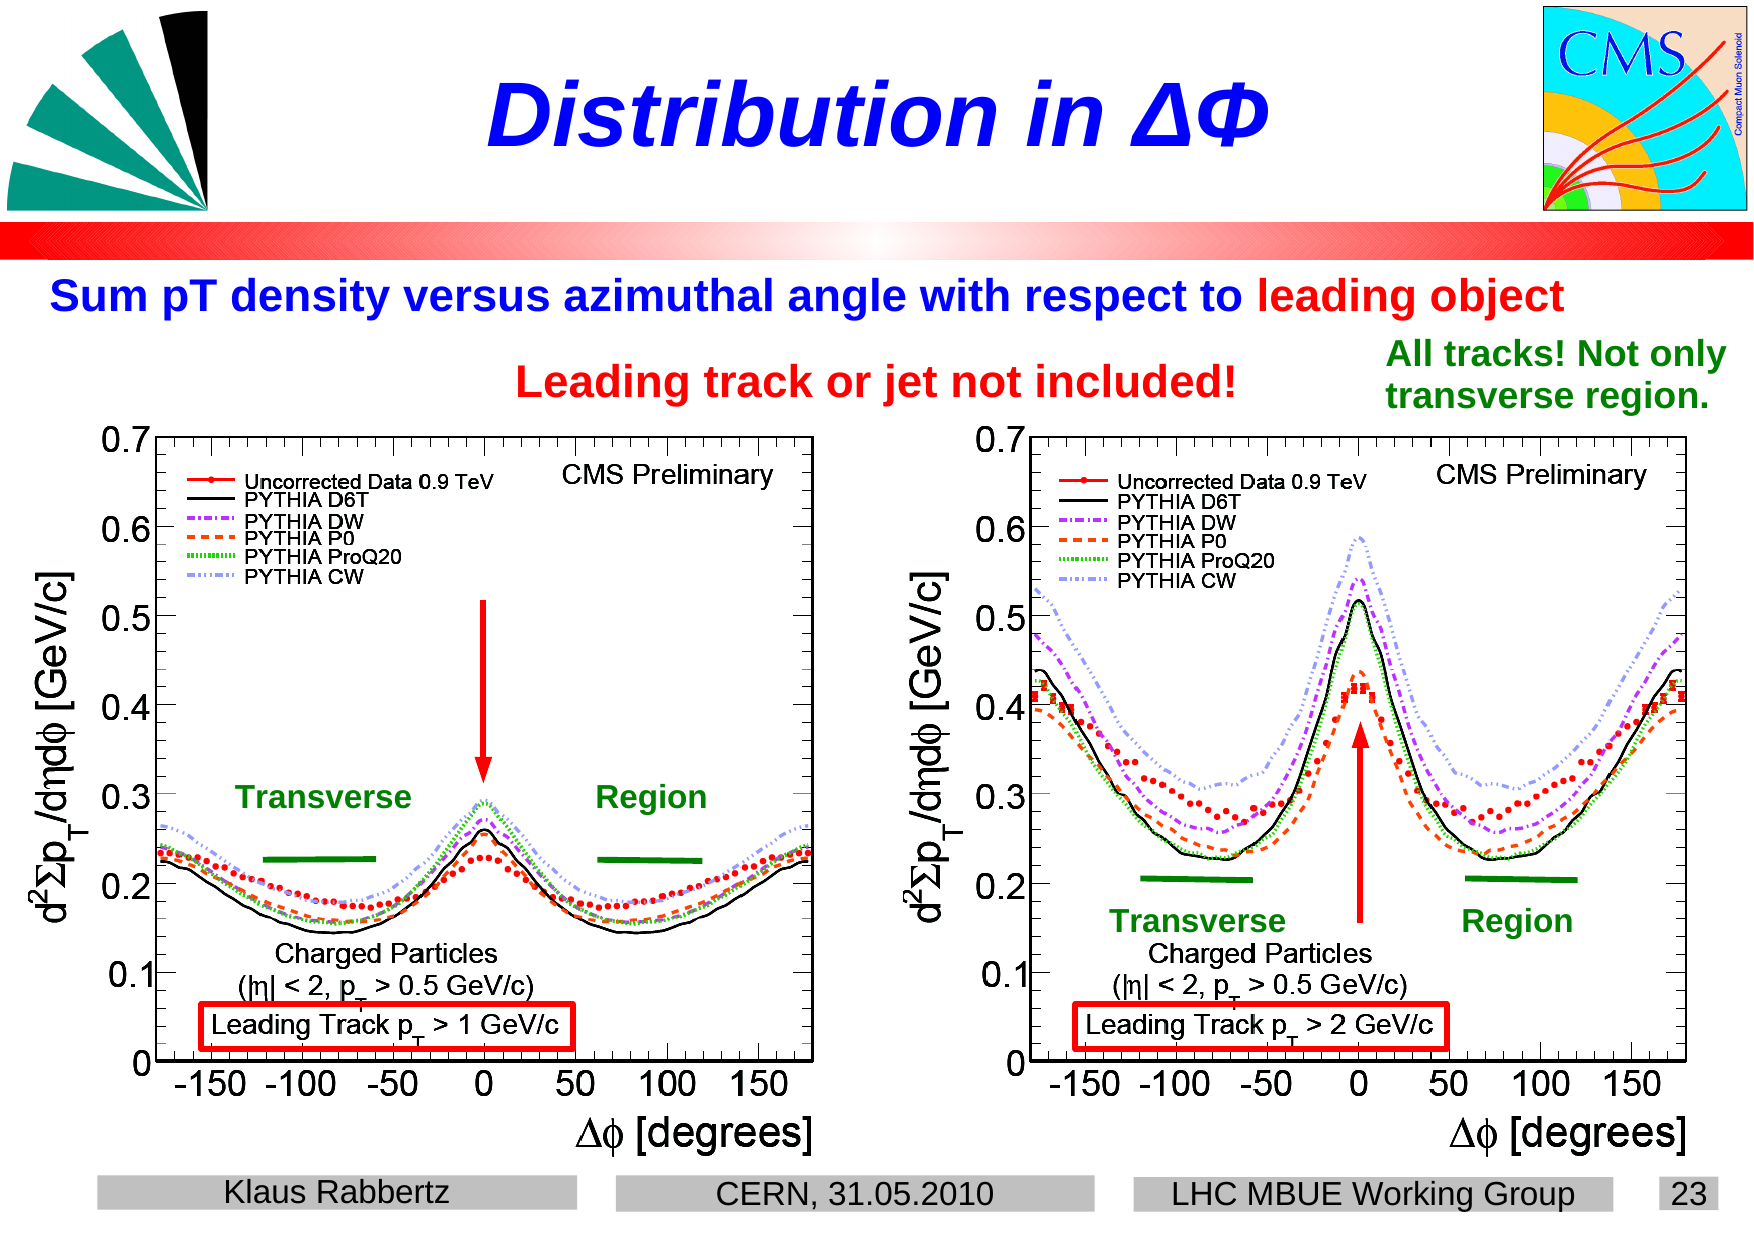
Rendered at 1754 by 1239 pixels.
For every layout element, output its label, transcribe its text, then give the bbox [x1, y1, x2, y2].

picture [21, 420, 822, 1168]
picture [7, 11, 208, 213]
title Distribution in ΔΦ [220, 27, 1536, 202]
text_box Transverse [1097, 890, 1298, 952]
text_box Transverse [223, 766, 424, 828]
text_box Region [583, 766, 720, 828]
text_box Sum pT density versus azimuthal angle with respect to leading object [37, 258, 1577, 334]
picture [1542, 5, 1748, 211]
text_box Leading track or jet not included! [503, 344, 1251, 420]
picture [899, 423, 1698, 1164]
text_box Region [1449, 890, 1586, 952]
text_box All tracks! Not only transverse region. [1373, 320, 1738, 428]
